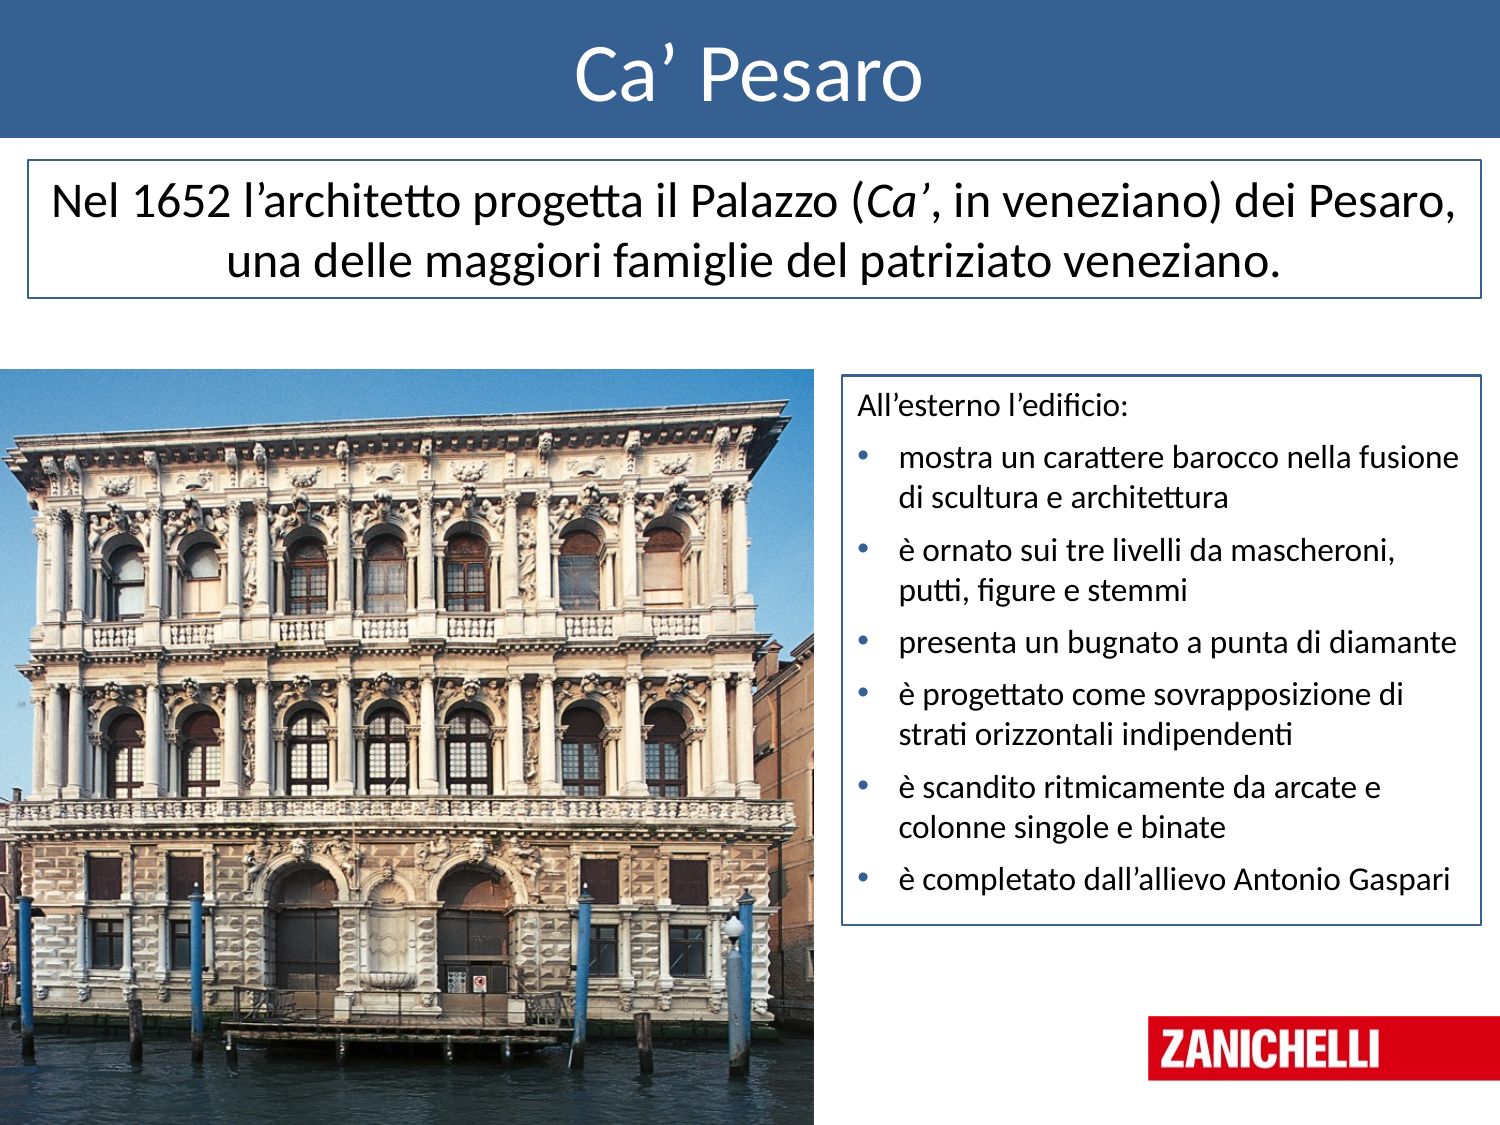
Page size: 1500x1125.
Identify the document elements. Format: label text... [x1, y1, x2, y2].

picture [1148, 1016, 1500, 1081]
picture [0, 369, 814, 1125]
text_box Ca’ Pesaro [0, 0, 1500, 137]
text_box Nel 1652 l’architetto progetta il Palazzo (Ca’, in veneziano) dei Pesaro, una delle maggiori famiglie del patriziato veneziano. [27, 159, 1481, 298]
text_box All’esterno l’edificio: mostra un carattere barocco nella fusione di scultura e architettura è ornato sui tre livelli da mascheroni, putti, figure e stemmi presenta un bugnato a punta di diamante è progettato come sovrapposizione di strati orizzontali indipendenti è scandito ritmicamente da arcate e colonne singole e binate è completato dall’allievo Antonio Gaspari [842, 375, 1481, 926]
